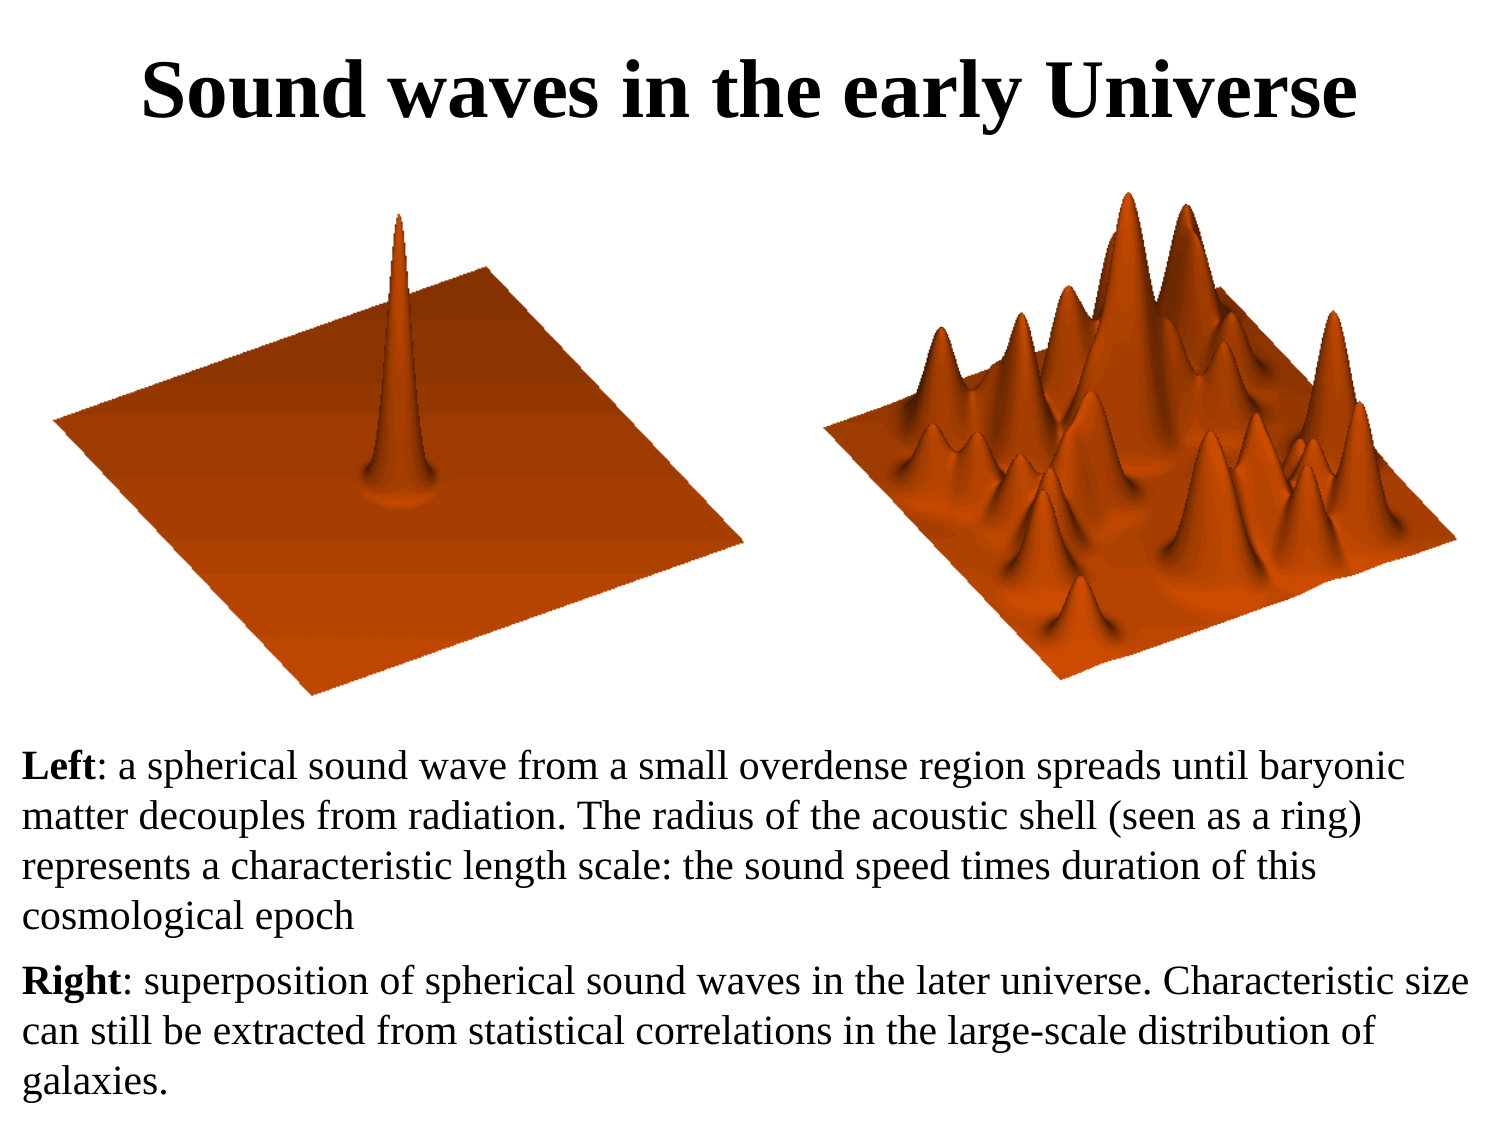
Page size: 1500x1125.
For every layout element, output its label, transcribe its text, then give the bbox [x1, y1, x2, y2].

picture [32, 149, 1489, 736]
text_box Left: a spherical sound wave from a small overdense region spreads until baryonic matter decouples from radiation. The radius of the acoustic shell (seen as a ring) represents a characteristic length scale: the sound speed times duration of this cosmological epoch Right: superposition of spherical sound waves in the later universe. Characteristic size can still be extracted from statistical correlations in the large-scale distribution of galaxies. [7, 730, 1500, 1111]
title Sound waves in the early Universe [75, 24, 1425, 143]
